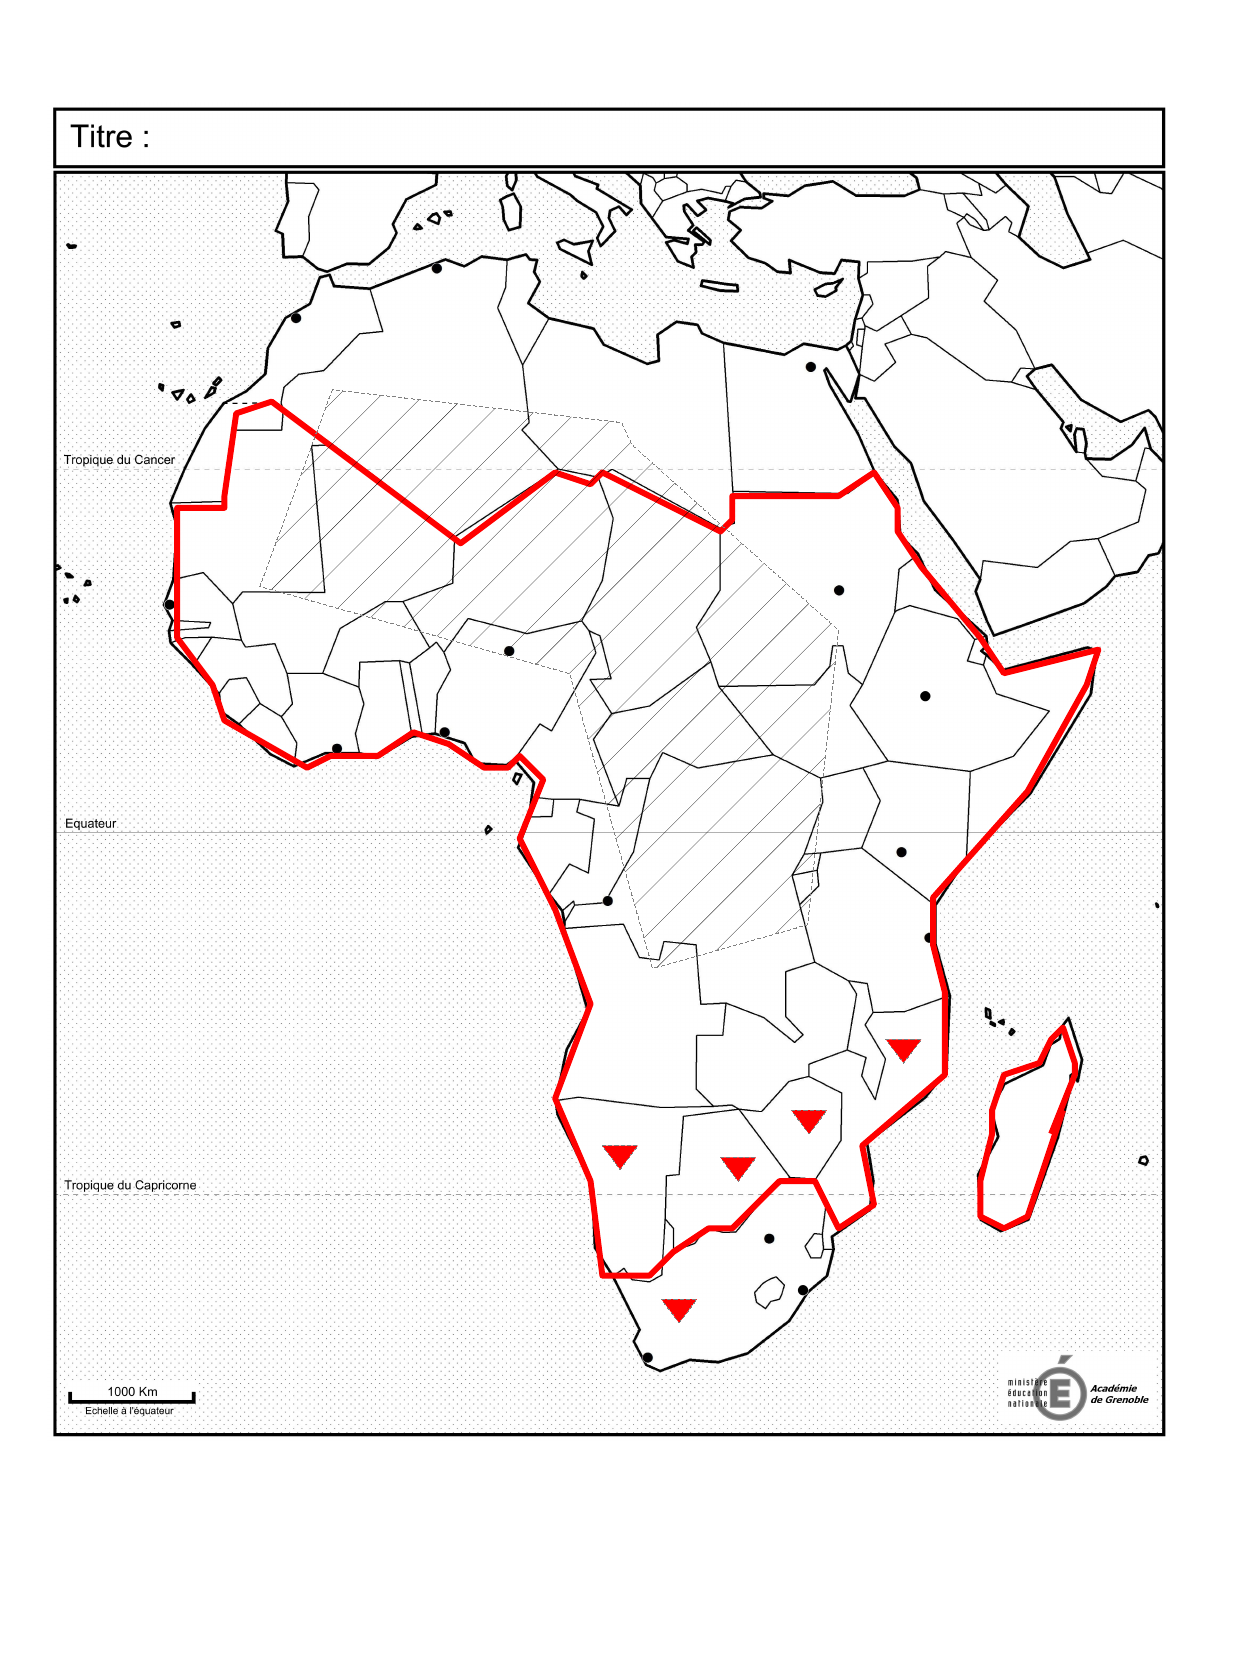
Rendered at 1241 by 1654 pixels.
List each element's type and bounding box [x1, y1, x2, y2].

text_box [661, 1299, 697, 1323]
picture [47, 102, 1170, 1441]
text_box [259, 389, 839, 969]
text_box [885, 1039, 922, 1064]
text_box [602, 1145, 638, 1170]
text_box [720, 1157, 756, 1182]
text_box [791, 1110, 827, 1134]
